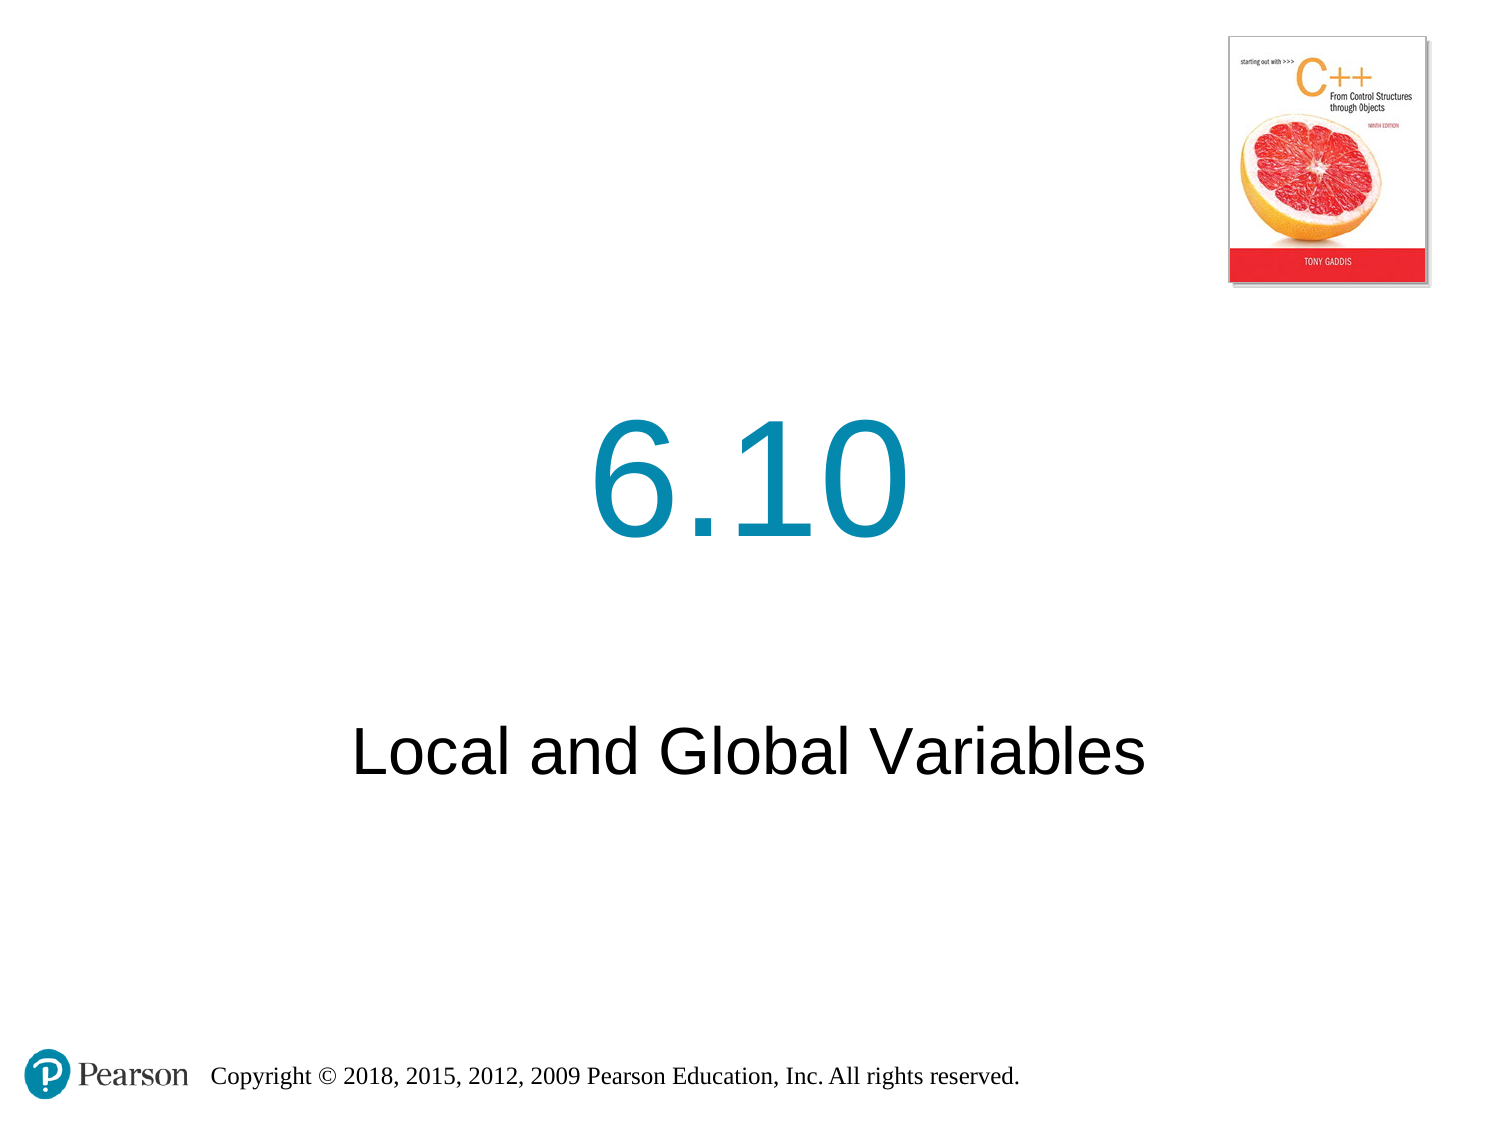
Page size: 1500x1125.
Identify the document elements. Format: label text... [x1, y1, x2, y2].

title 6.10 [112, 349, 1388, 591]
subtitle Local and Global Variables [225, 699, 1276, 988]
